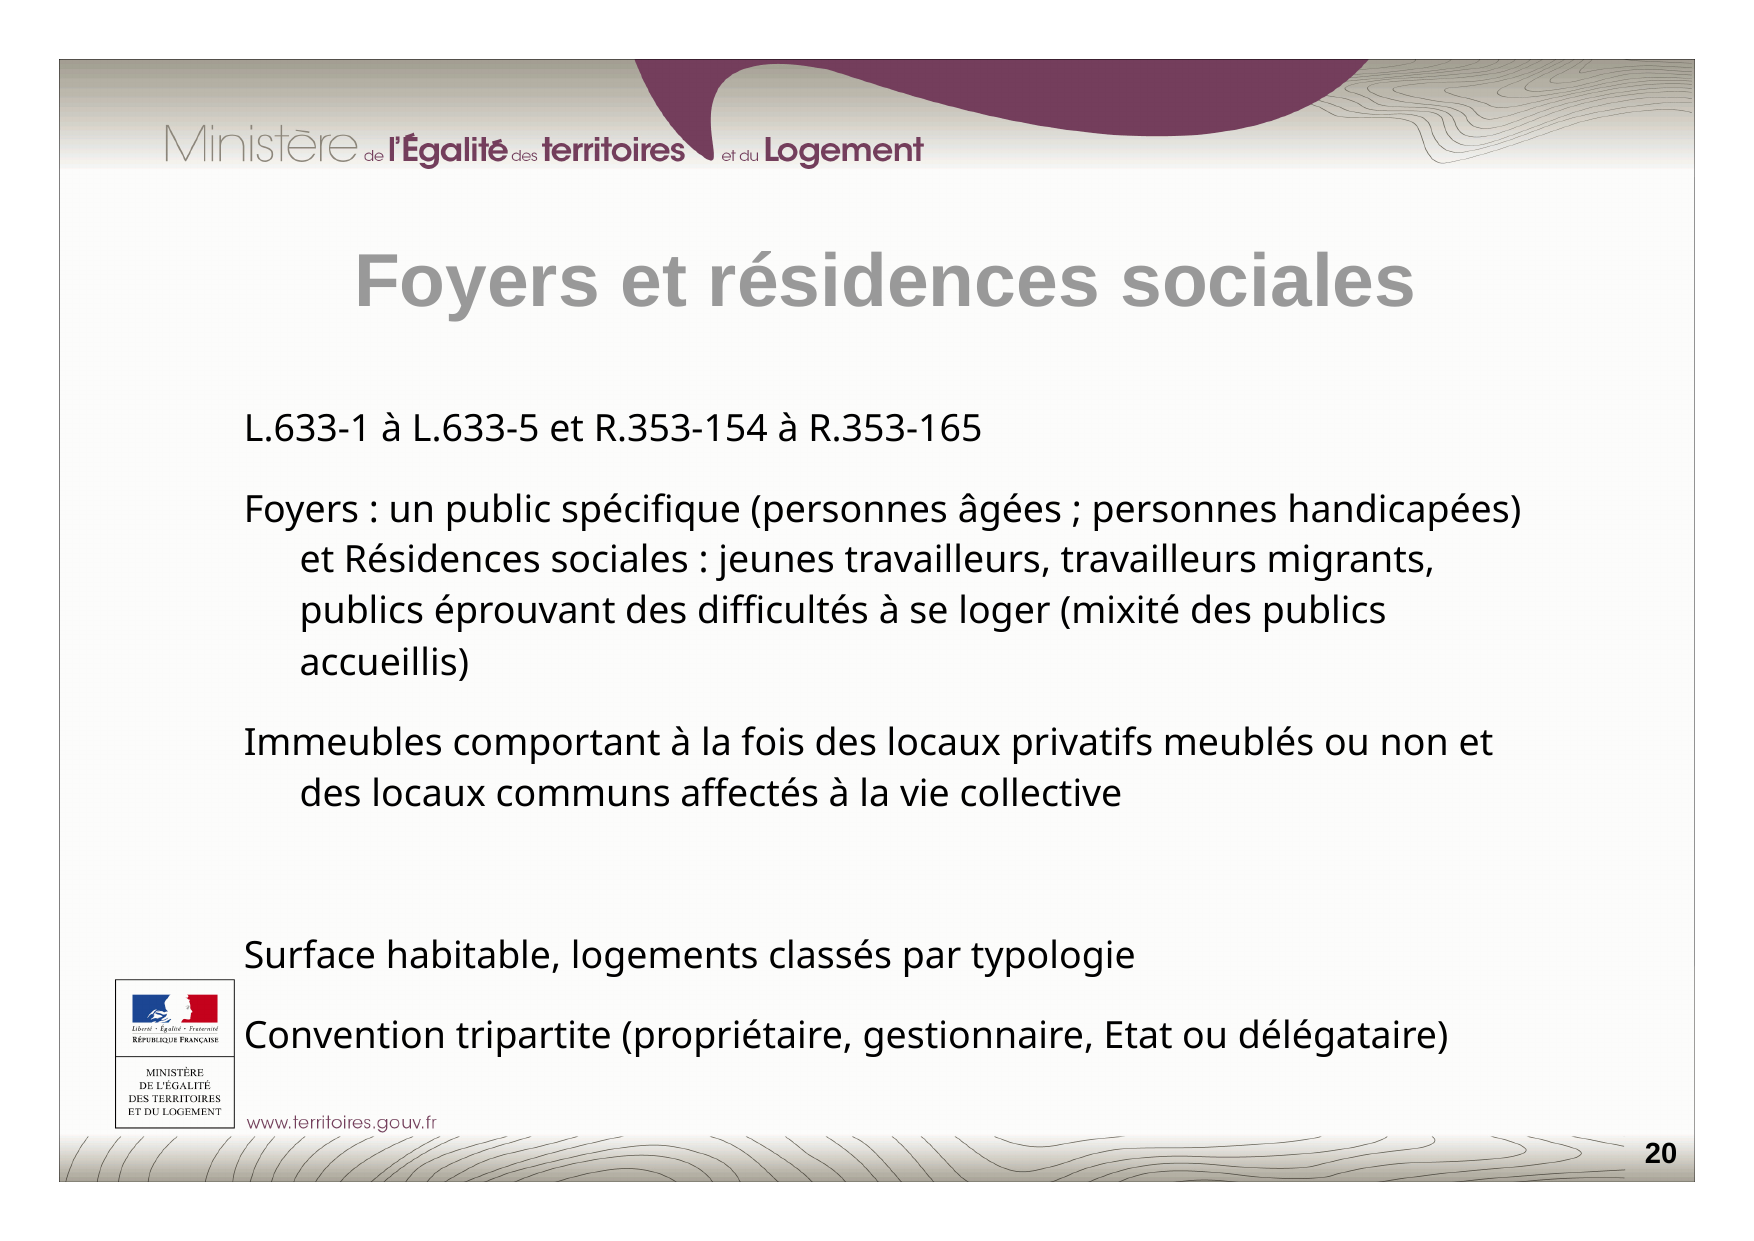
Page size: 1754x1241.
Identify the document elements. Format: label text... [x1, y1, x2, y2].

picture [59, 59, 1695, 1182]
title Foyers et résidences sociales [149, 186, 1622, 374]
list L.633-1 à L.633-5 et R.353-154 à R.353-165 Foyers : un public spécifique (personnes âgées ; personnes handicapées) et Résidences sociales : jeunes travailleurs, travailleurs migrants, publics éprouvant des difficultés à se loger (mixité des publics accueillis) Immeubles comportant à la fois des locaux privatifs meublés ou non et des locaux communs affectés à la vie collective Surface habitable, logements classés par typologie Convention tripartite (propriétaire, gestionnaire, Etat ou délégataire) [243, 401, 1559, 1053]
